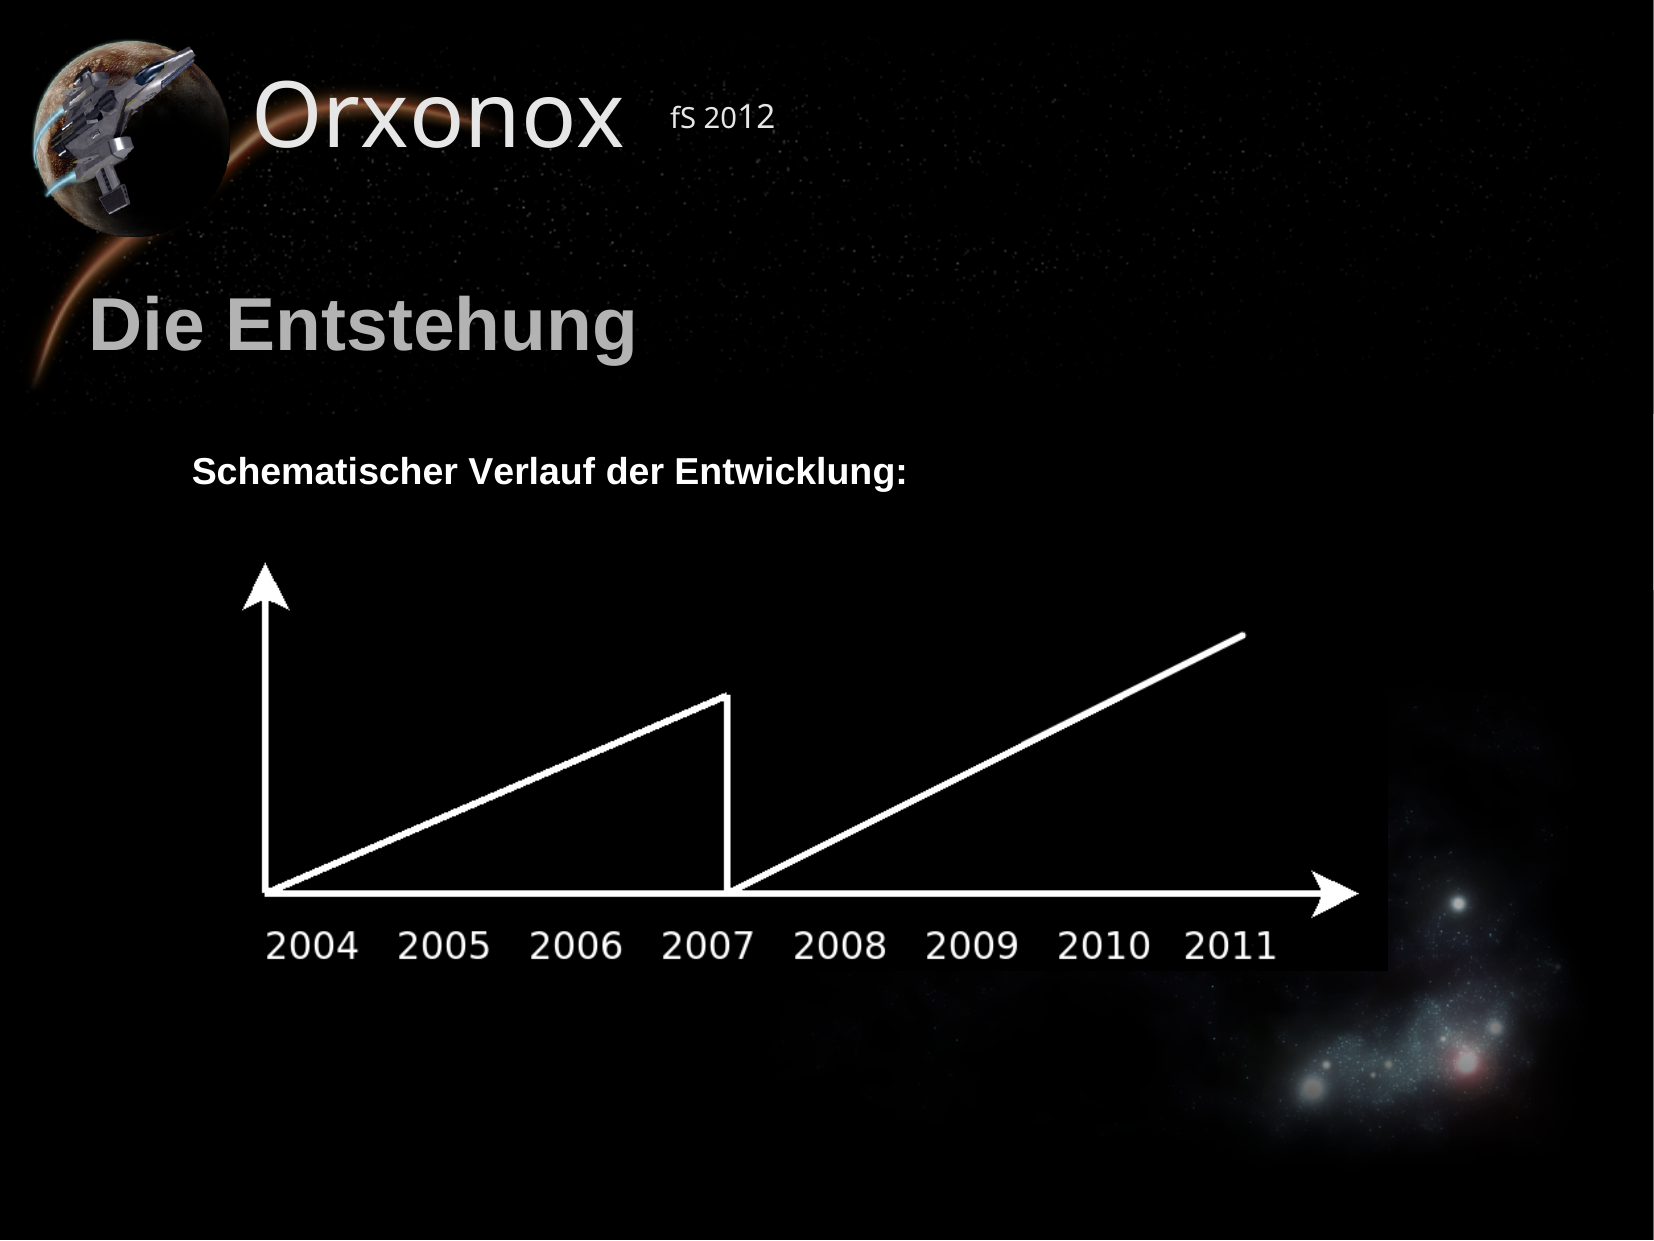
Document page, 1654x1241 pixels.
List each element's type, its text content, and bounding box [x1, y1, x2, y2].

picture [241, 555, 1654, 1240]
picture [0, 0, 1654, 521]
text_box Schematischer Verlauf der Entwicklung: [177, 442, 1329, 542]
title Die Entstehung [88, 273, 1577, 377]
